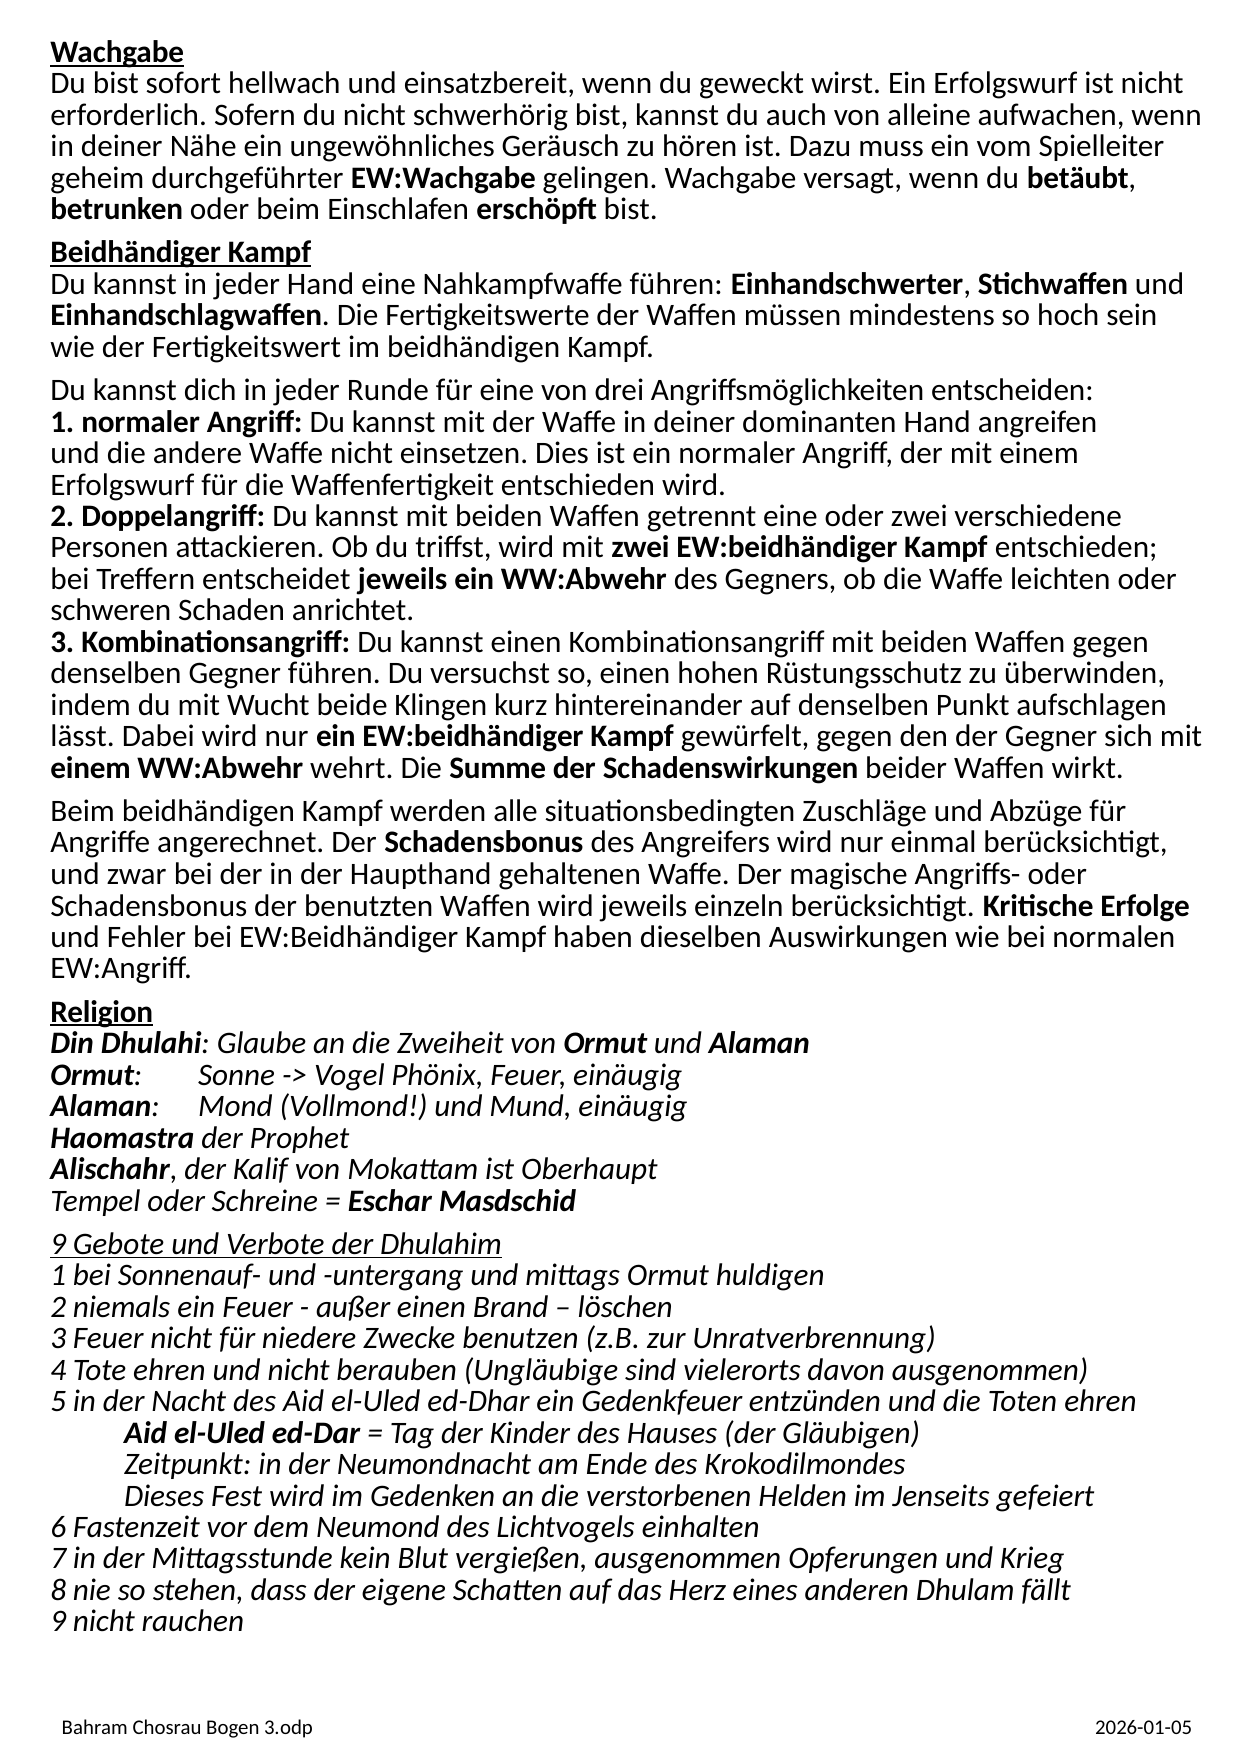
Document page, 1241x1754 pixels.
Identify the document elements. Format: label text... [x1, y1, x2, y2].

text_box Wachgabe Du bist sofort hellwach und einsatzbereit, wenn du geweckt wirst. Ein Erfolgswurf ist nicht erforderlich. Sofern du nicht schwerhörig bist, kannst du auch von alleine aufwachen, wenn in deiner Nähe ein ungewöhnliches Geräusch zu hören ist. Dazu muss ein vom Spielleiter geheim durchgeführter EW:Wachgabe gelingen. Wachgabe versagt, wenn du betäubt, betrunken oder beim Einschlafen erschöpft bist. Beidhändiger Kampf Du kannst in jeder Hand eine Nahkampfwaffe führen: Einhandschwerter, Stichwaffen und Einhandschlagwaffen. Die Fertigkeitswerte der Waffen müssen mindestens so hoch sein wie der Fertigkeitswert im beidhändigen Kampf. Du kannst dich in jeder Runde für eine von drei Angriffsmöglichkeiten entscheiden: 1. normaler Angriff: Du kannst mit der Waffe in deiner dominanten Hand angreifen und die andere Waffe nicht einsetzen. Dies ist ein normaler Angriff, der mit einem Erfolgswurf für die Waffenfertigkeit entschieden wird. 2. Doppelangriff: Du kannst mit beiden Waffen getrennt eine oder zwei verschiedene Personen attackieren. Ob du triffst, wird mit zwei EW:beidhändiger Kampf entschieden; bei Treffern entscheidet jeweils ein WW:Abwehr des Gegners, ob die Waffe leichten oder schweren Schaden anrichtet. 3. Kombinationsangriff: Du kannst einen Kombinationsangriff mit beiden Waffen gegen denselben Gegner führen. Du versuchst so, einen hohen Rüstungsschutz zu überwinden, indem du mit Wucht beide Klingen kurz hintereinander auf denselben Punkt aufschlagen lässt. Dabei wird nur ein EW:beidhändiger Kampf gewürfelt, gegen den der Gegner sich mit einem WW:Abwehr wehrt. Die Summe der Schadenswirkungen beider Waffen wirkt. Beim beidhändigen Kampf werden alle situationsbedingten Zuschläge und Abzüge für Angriffe angerechnet. Der Schadensbonus des Angreifers wird nur einmal berücksichtigt, und zwar bei der in der Haupthand gehaltenen Waffe. Der magische Angriffs- oder Schadensbonus der benutzten Waffen wird jeweils einzeln berücksichtigt. Kritische Erfolge und Fehler bei EW:Beidhändiger Kampf haben dieselben Auswirkungen wie bei normalen EW:Angriff. Religion Din Dhulahi: Glaube an die Zweiheit von Ormut und Alaman Ormut: Sonne -> Vogel Phönix, Feuer, einäugig Alaman: Mond (Vollmond!) und Mund, einäugig Haomastra der Prophet Alischahr, der Kalif von Mokattam ist Oberhaupt Tempel oder Schreine = Eschar Masdschid 9 Gebote und Verbote der Dhulahim 1 bei Sonnenauf- und -untergang und mittags Ormut huldigen 2 niemals ein Feuer - außer einen Brand – löschen 3 Feuer nicht für niedere Zwecke benutzen (z.B. zur Unratverbrennung) 4 Tote ehren und nicht berauben (Ungläubige sind vielerorts davon ausgenommen) 5 in der Nacht des Aid el-Uled ed-Dhar ein Gedenkfeuer entzünden und die Toten ehren Aid el-Uled ed-Dar = Tag der Kinder des Hauses (der Gläubigen) Zeitpunkt: in der Neumondnacht am Ende des Krokodilmondes Dieses Fest wird im Gedenken an die verstorbenen Helden im Jenseits gefeiert 6 Fastenzeit vor dem Neumond des Lichtvogels einhalten 7 in der Mittagsstunde kein Blut vergießen, ausgenommen Opferungen und Krieg 8 nie so stehen, dass der eigene Schatten auf das Herz eines anderen Dhulam fällt 9 nicht rauchen Bahram Chosrau Bogen 3.odp 2026-01-05 [29, 31, 1225, 1735]
